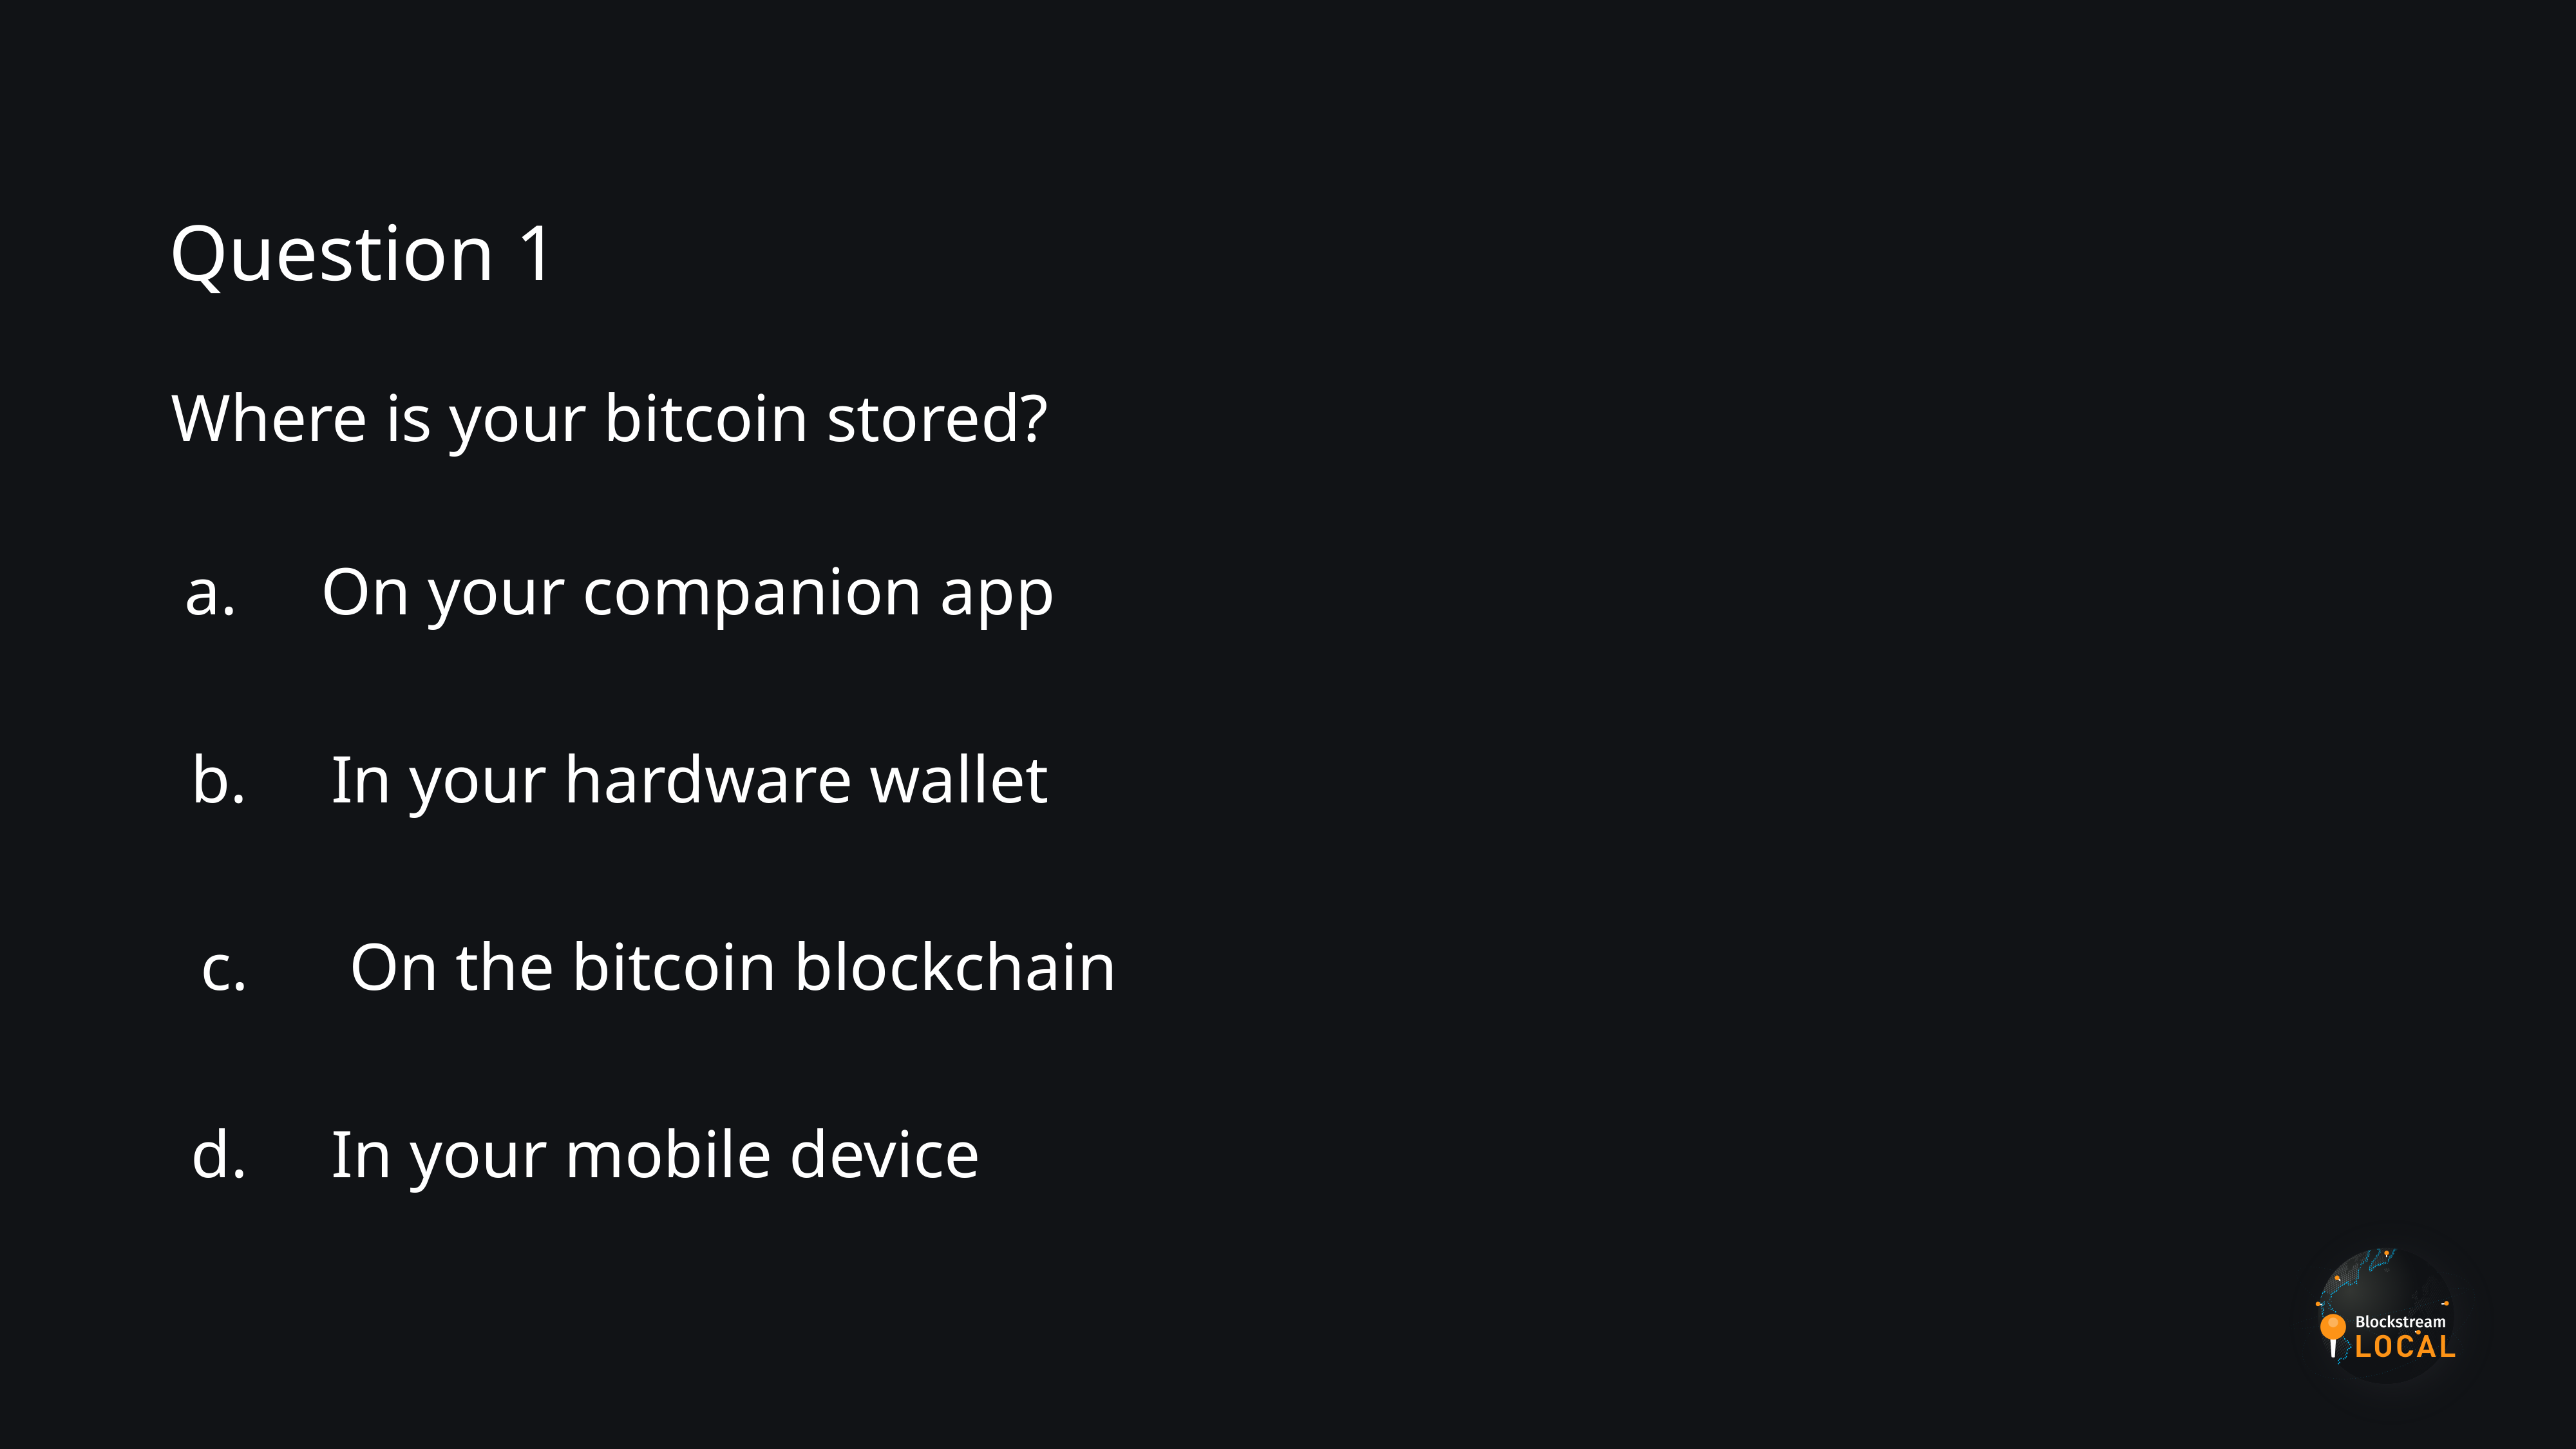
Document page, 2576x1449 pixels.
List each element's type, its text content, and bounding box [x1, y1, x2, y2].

picture [2253, 1180, 2523, 1449]
text_box c. On the bitcoin blockchain [0, 910, 1401, 1036]
text_box b. In your hardware wallet [0, 723, 1361, 848]
text_box Where is your bitcoin stored? [0, 362, 1351, 487]
list Question 1 [156, 188, 1664, 314]
text_box a. On your companion app [0, 535, 1361, 660]
text_box d. In your mobile device [0, 1097, 1327, 1223]
